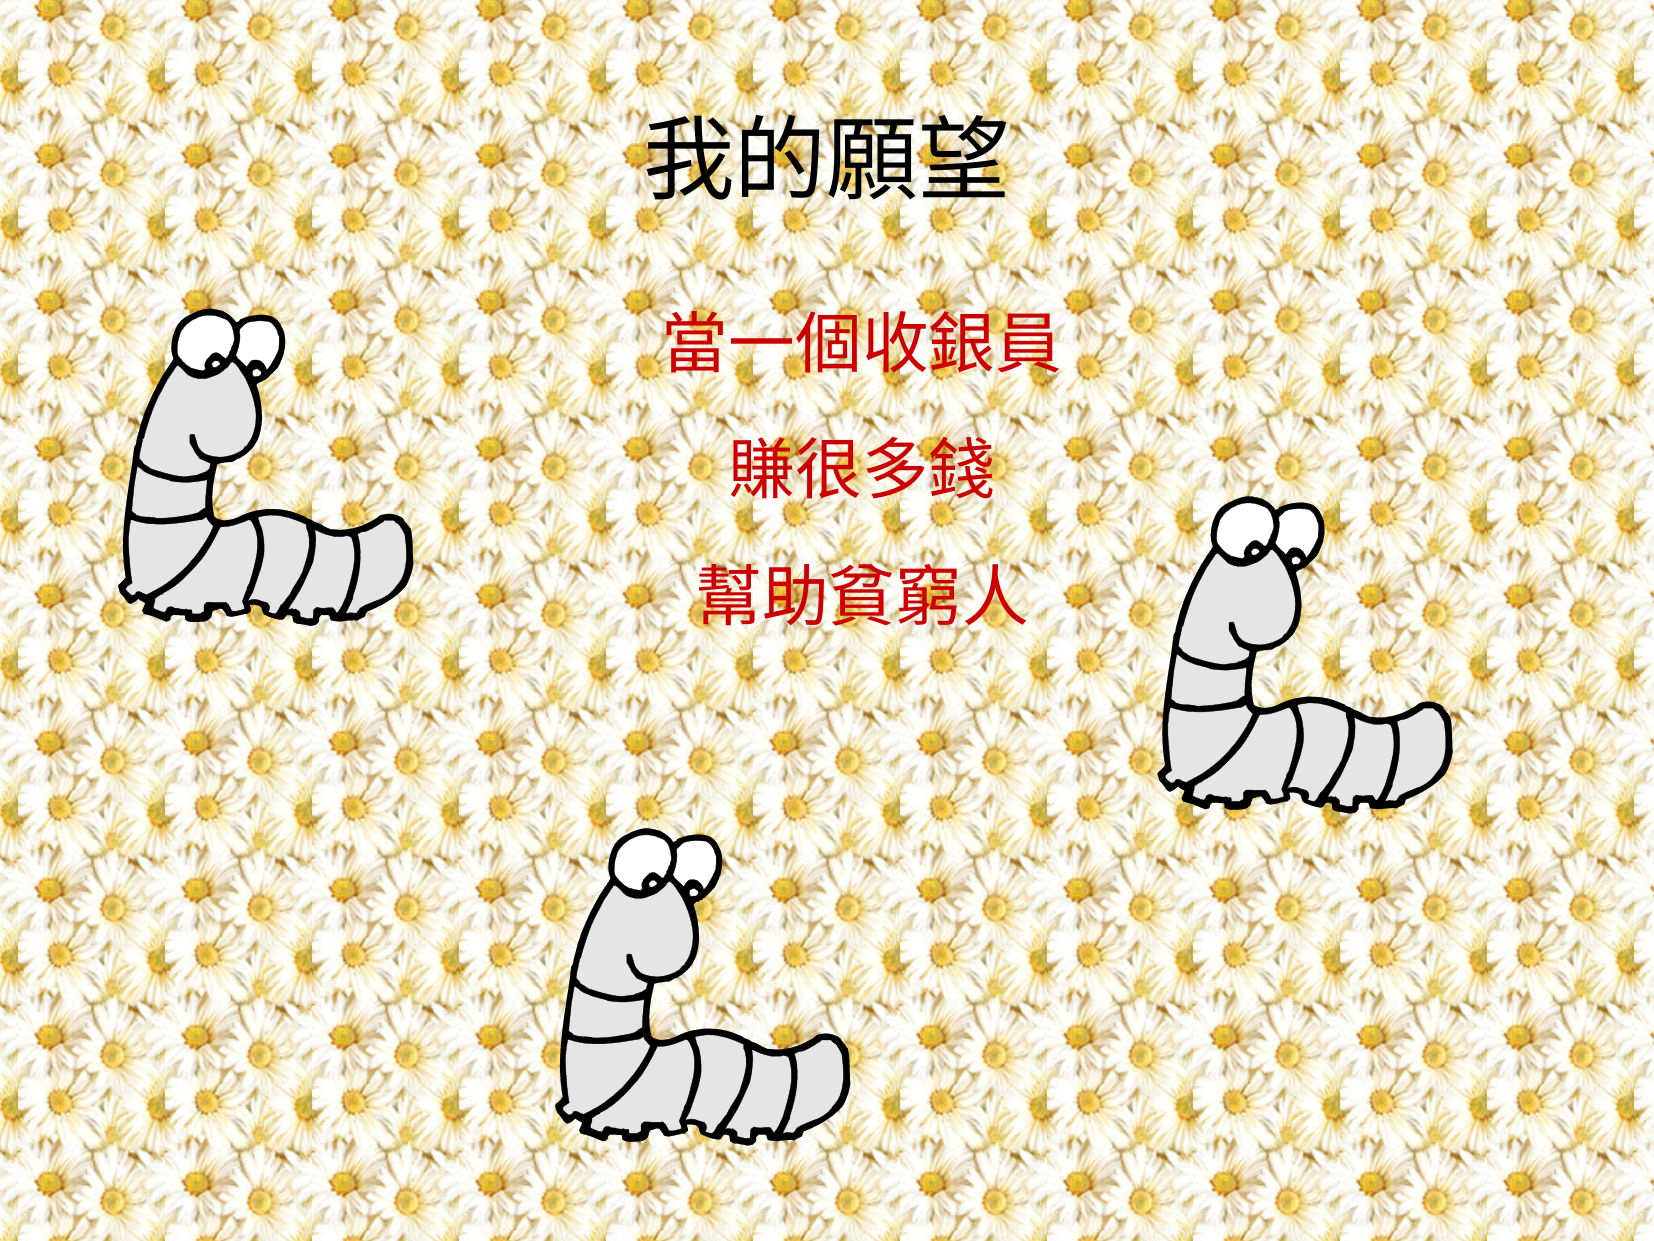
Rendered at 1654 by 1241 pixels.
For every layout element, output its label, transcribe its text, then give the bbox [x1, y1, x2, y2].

list 當一個收銀員 賺很多錢 幫助貧窮人 [82, 290, 1571, 1010]
picture [0, 0, 1654, 1241]
title 我的願望 [82, 49, 1571, 257]
